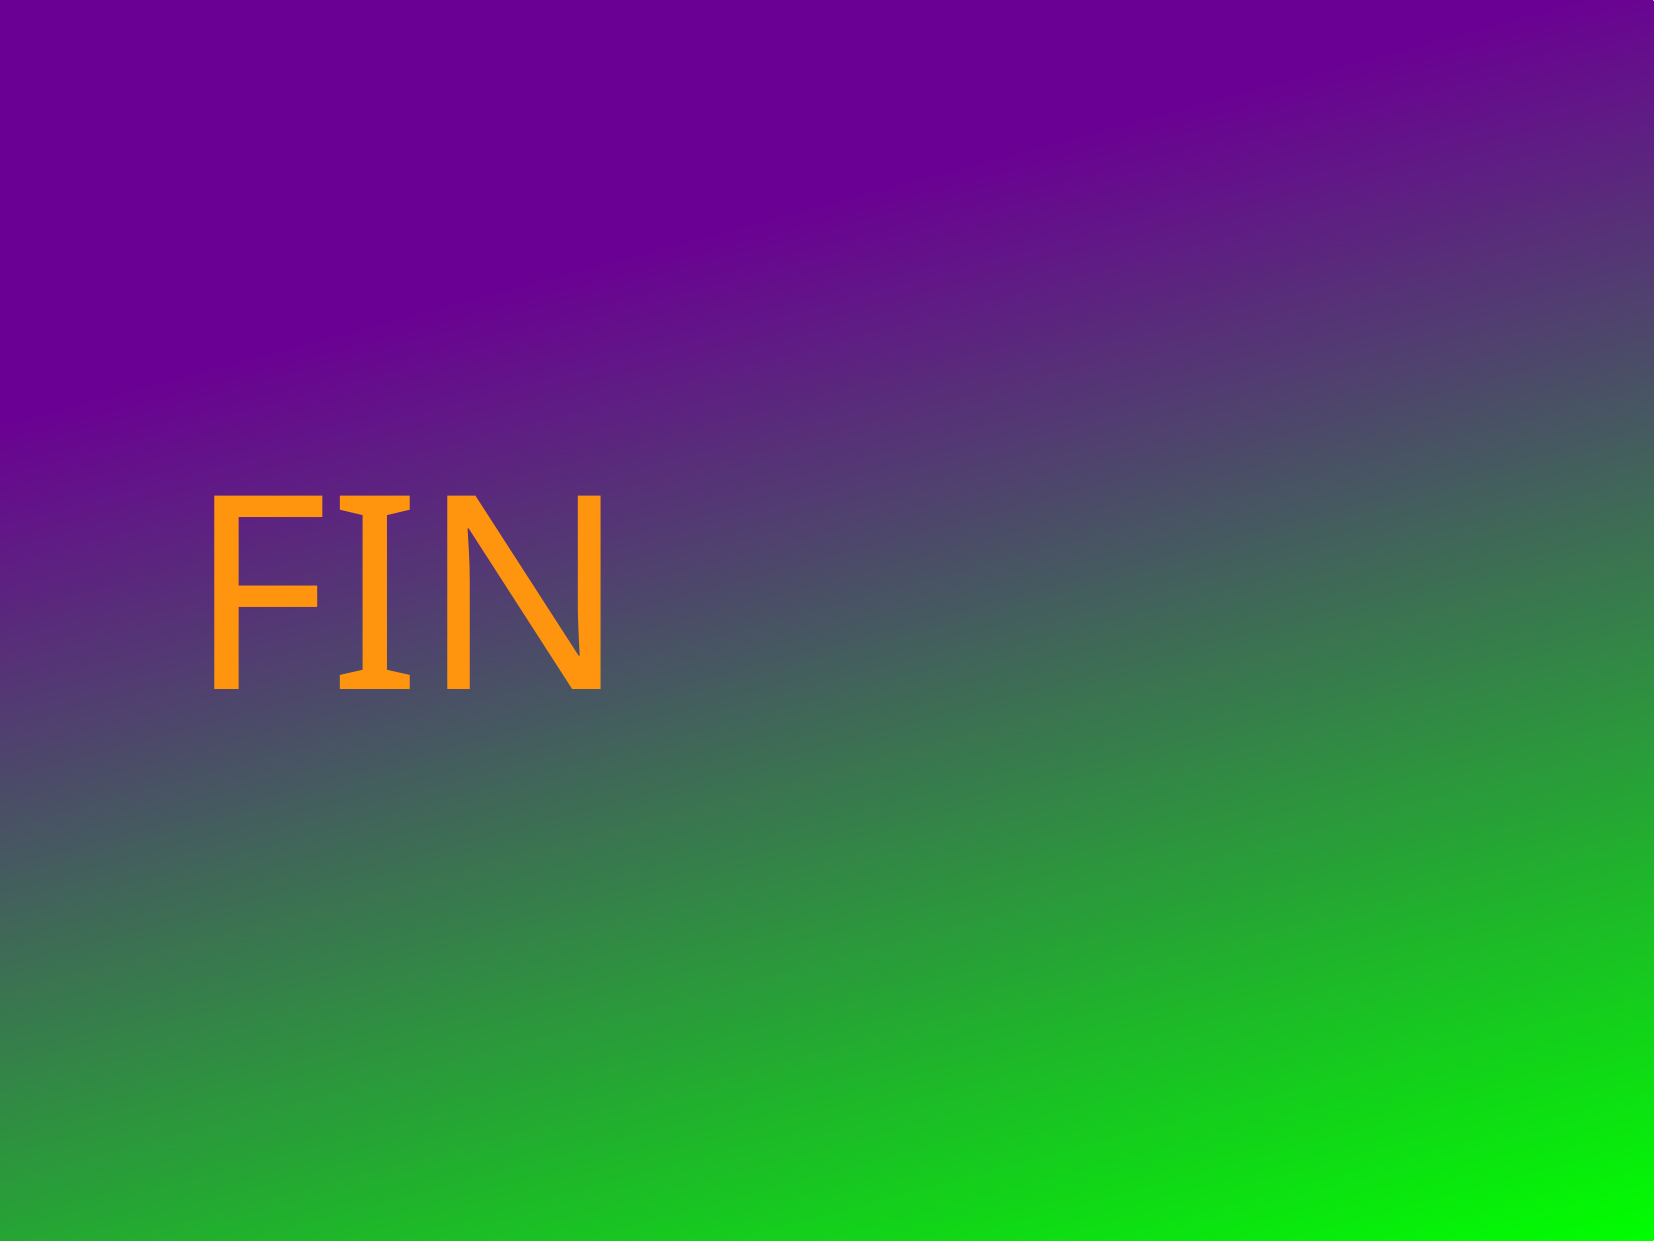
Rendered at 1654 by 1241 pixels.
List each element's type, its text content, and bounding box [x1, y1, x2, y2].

text_box FIN [147, 366, 1654, 741]
